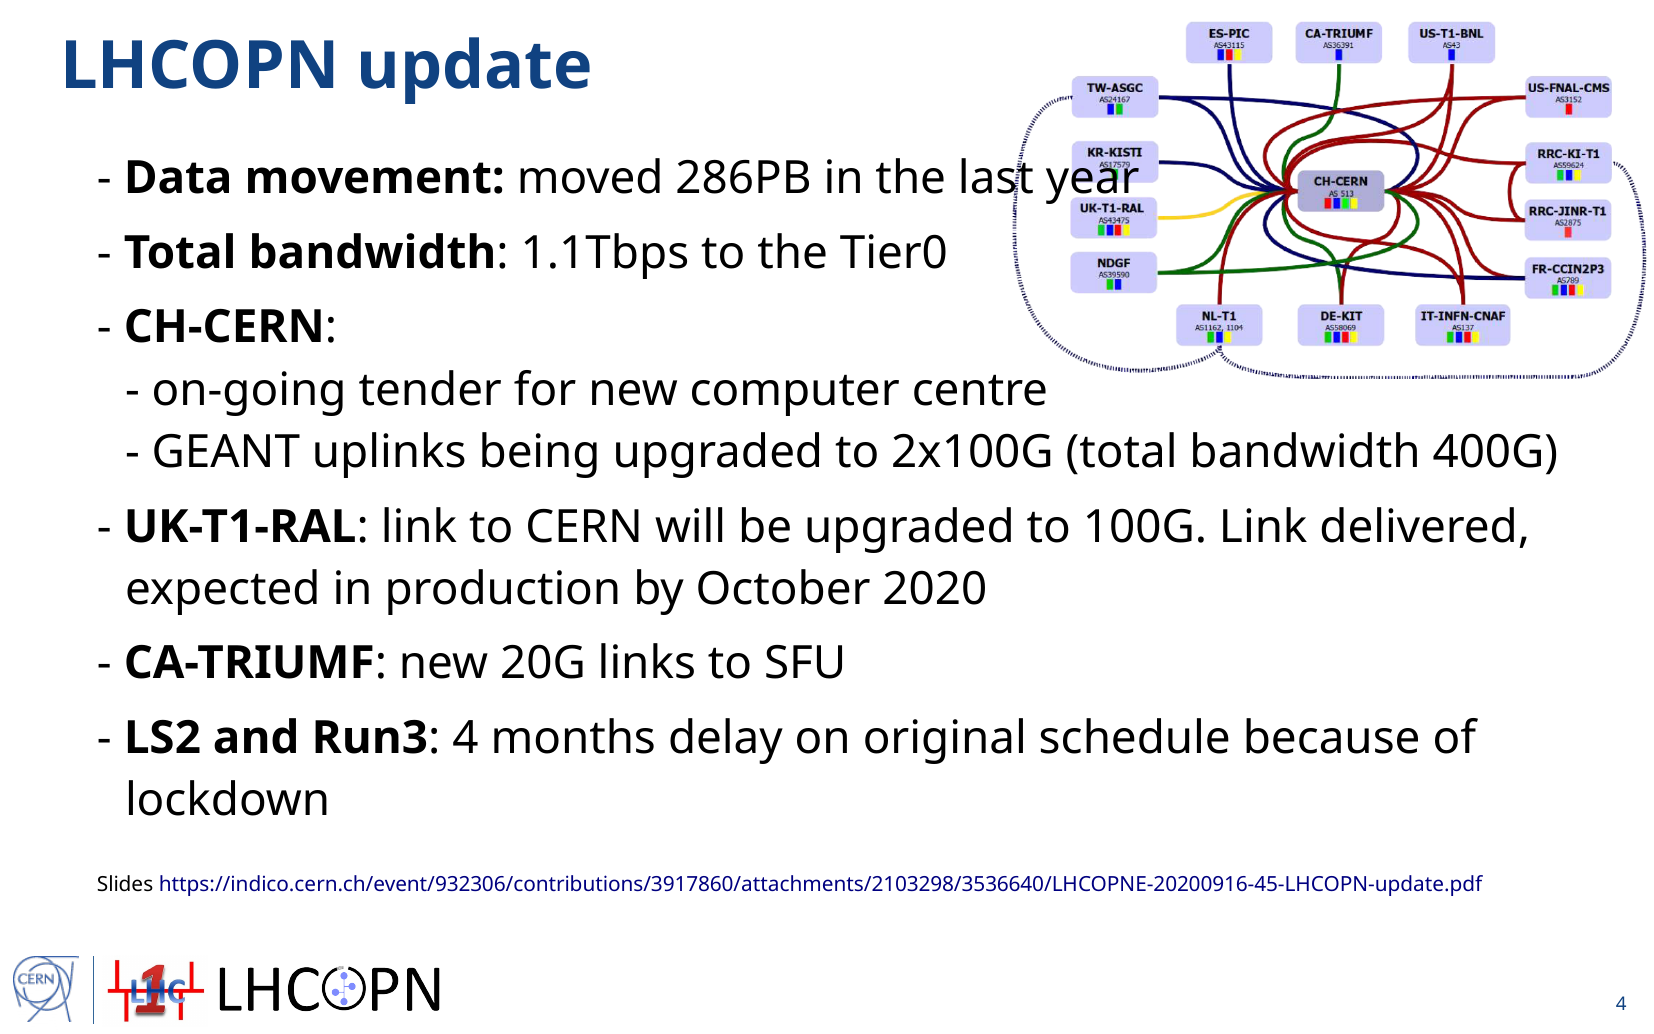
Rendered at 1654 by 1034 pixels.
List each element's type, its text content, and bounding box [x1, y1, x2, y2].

picture [1528, 13, 1650, 379]
picture [13, 956, 79, 1032]
title LHCOPN update [60, 0, 1528, 138]
text_box - Data movement: moved 286PB in the last year - Total bandwidth: 1.1Tbps to the Tier0 - CH-CERN: - on-going tender for new computer centre - GEANT uplinks being upgraded to 2x100G (total bandwidth 400G) - UK-T1-RAL: link to CERN will be upgraded to 100G. Link delivered, expected in production by October 2020 - CA-TRIUMF: new 20G links to SFU - LS2 and Run3: 4 months delay on original schedule because of lockdown Slides https://indico.cern.ch/event/932306/contributions/3917860/attachments/2103298/3536640/LHCOPNE-20200916-45-LHCOPN-update.pdf [82, 137, 1638, 1032]
